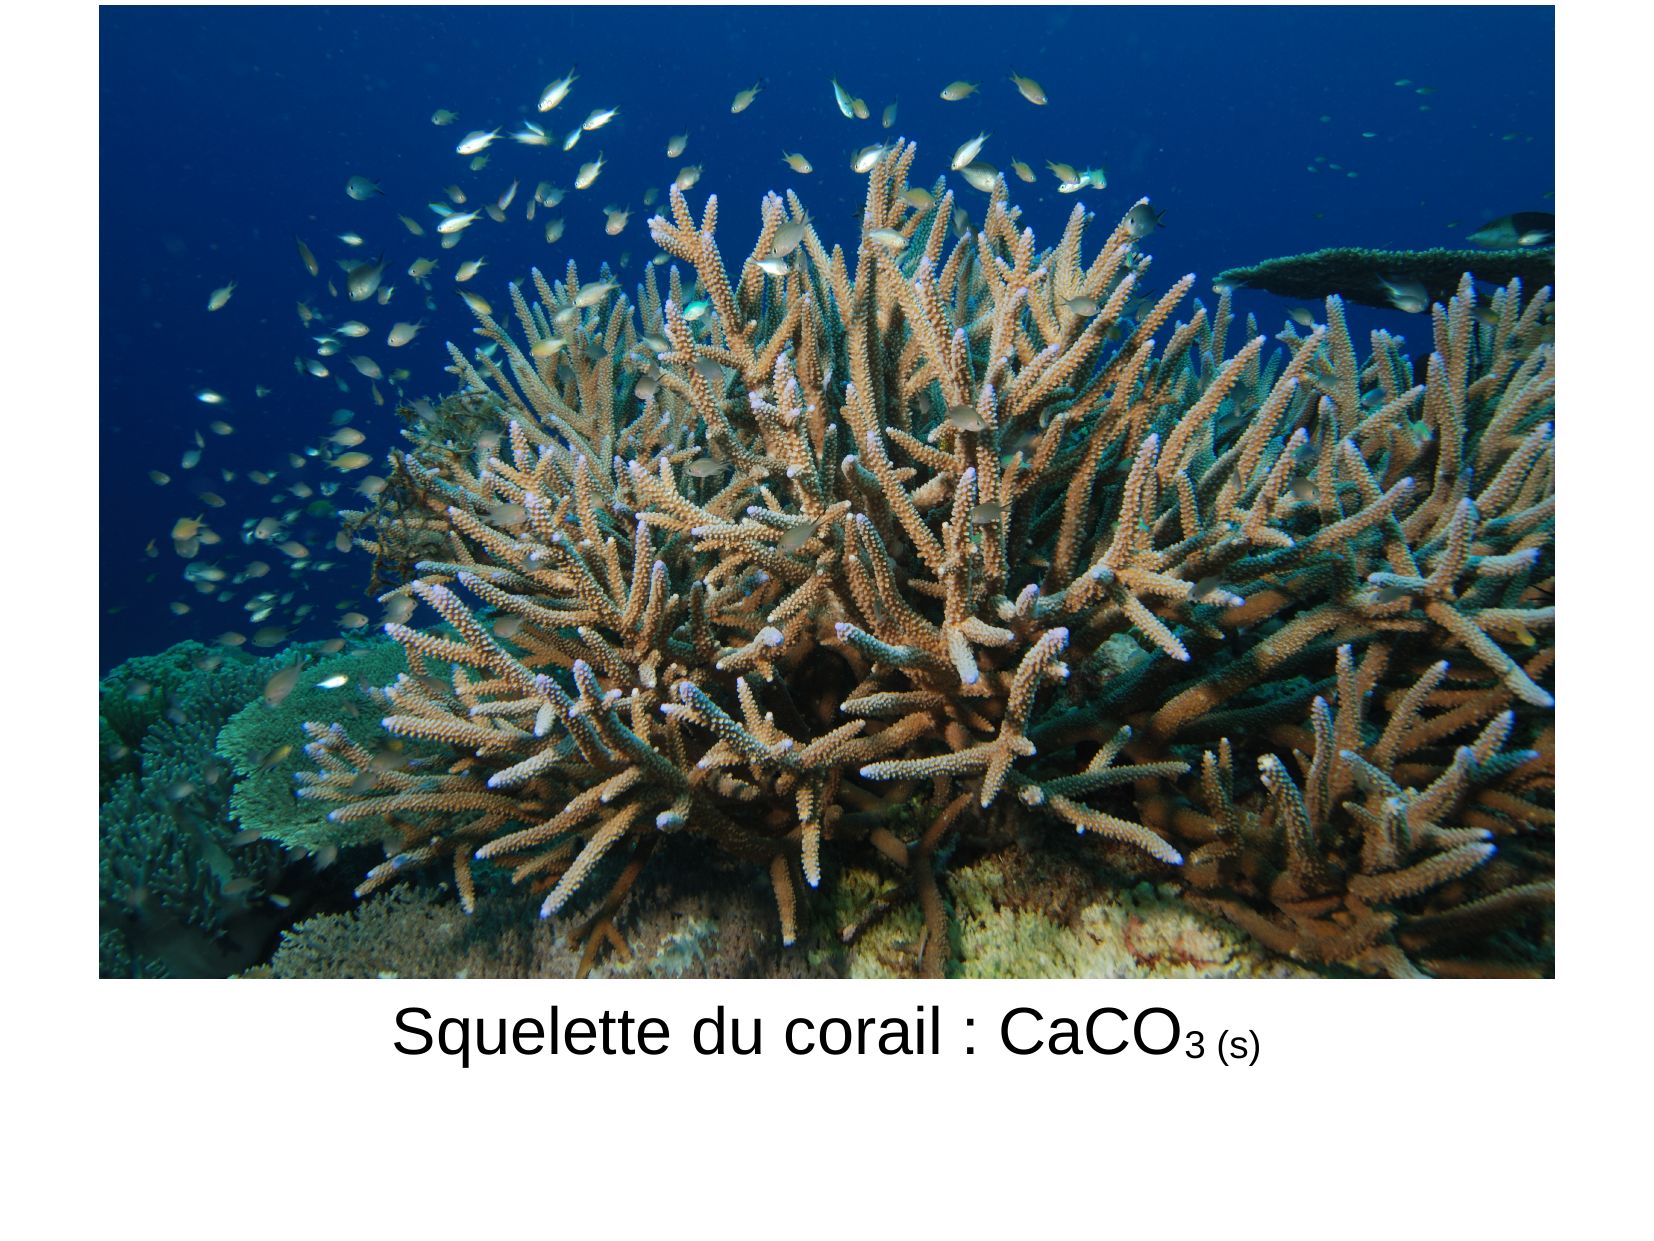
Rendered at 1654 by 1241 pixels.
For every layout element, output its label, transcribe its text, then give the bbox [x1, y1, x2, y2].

text_box Squelette du corail : CaCO3 (s) [377, 986, 1277, 1098]
picture [99, 5, 1555, 979]
